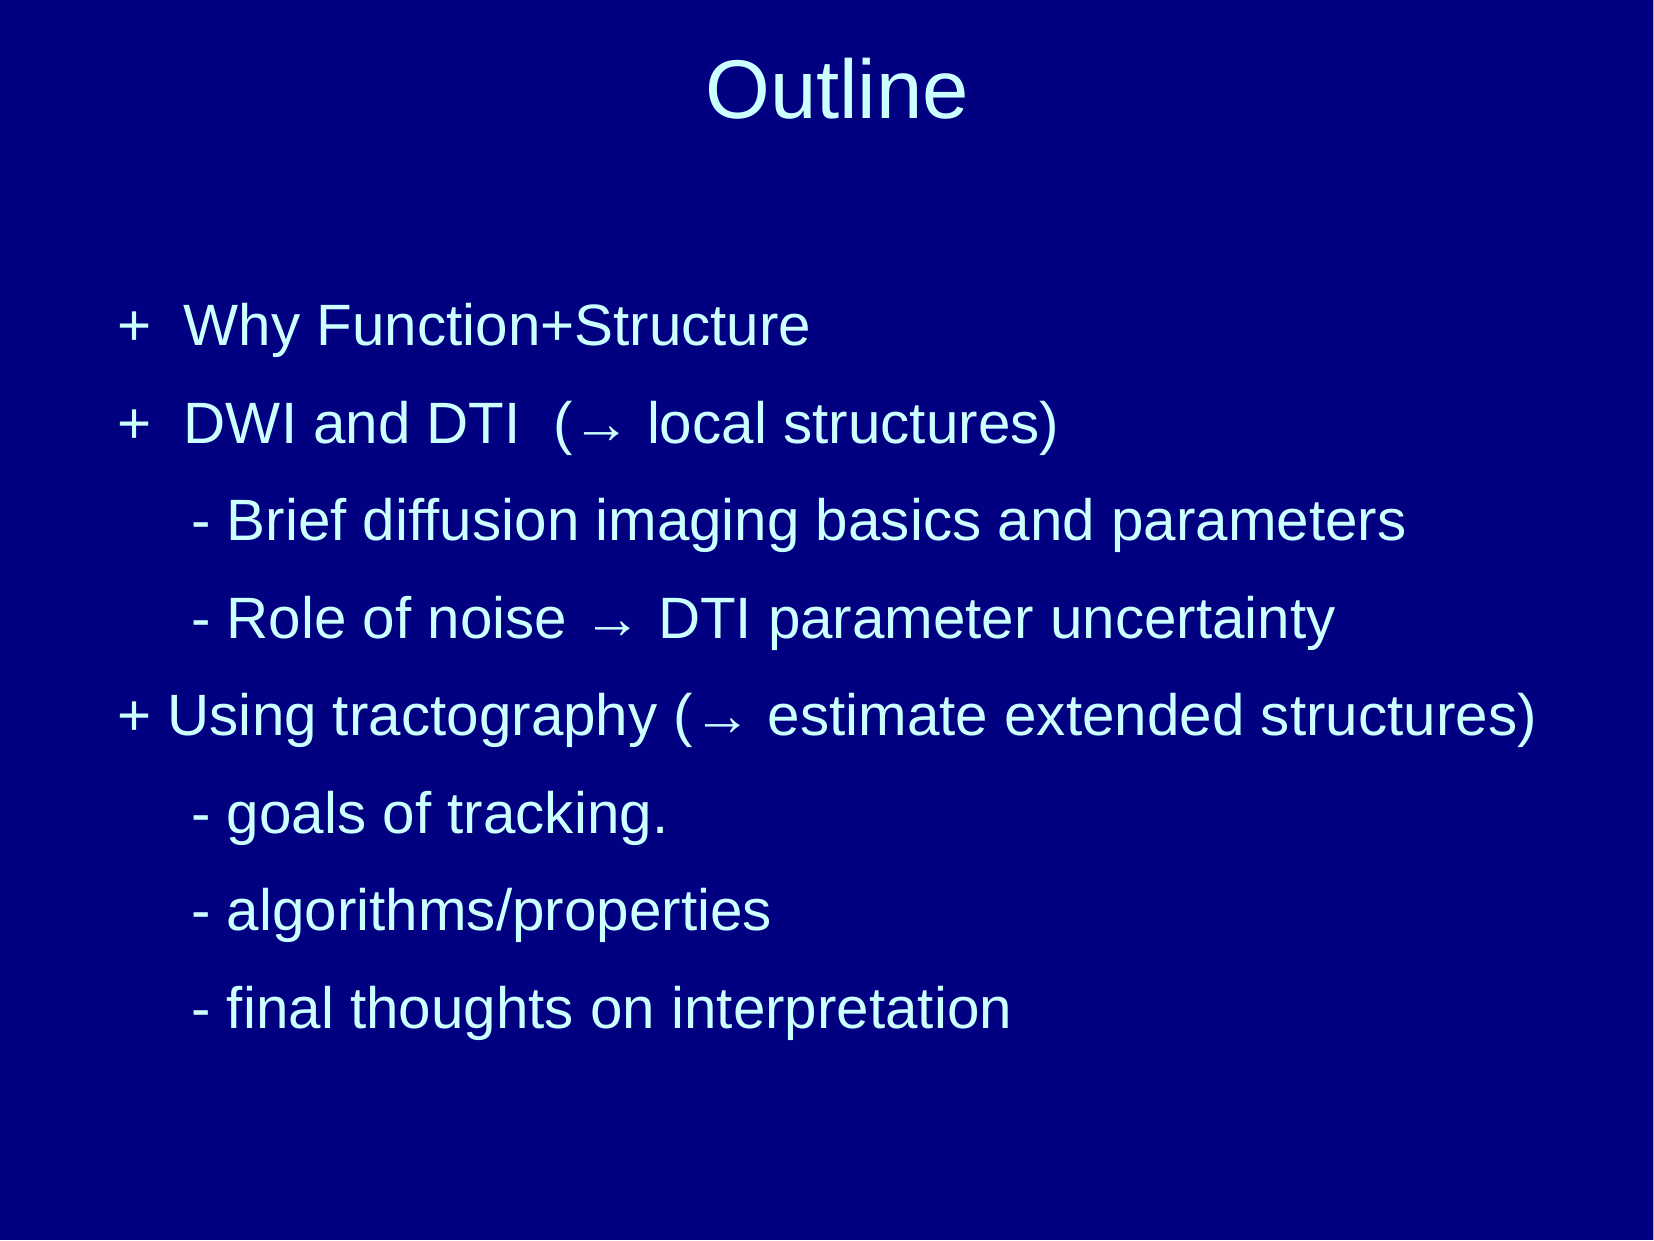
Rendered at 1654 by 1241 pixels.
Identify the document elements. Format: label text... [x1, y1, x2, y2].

text_box + Why Function+Structure + DWI and DTI (→ local structures) - Brief diffusion imaging basics and parameters - Role of noise → DTI parameter uncertainty + Using tractography (→ estimate extended structures) - goals of tracking. - algorithms/properties - final thoughts on interpretation [102, 252, 1571, 1153]
title Outline [93, 5, 1582, 175]
